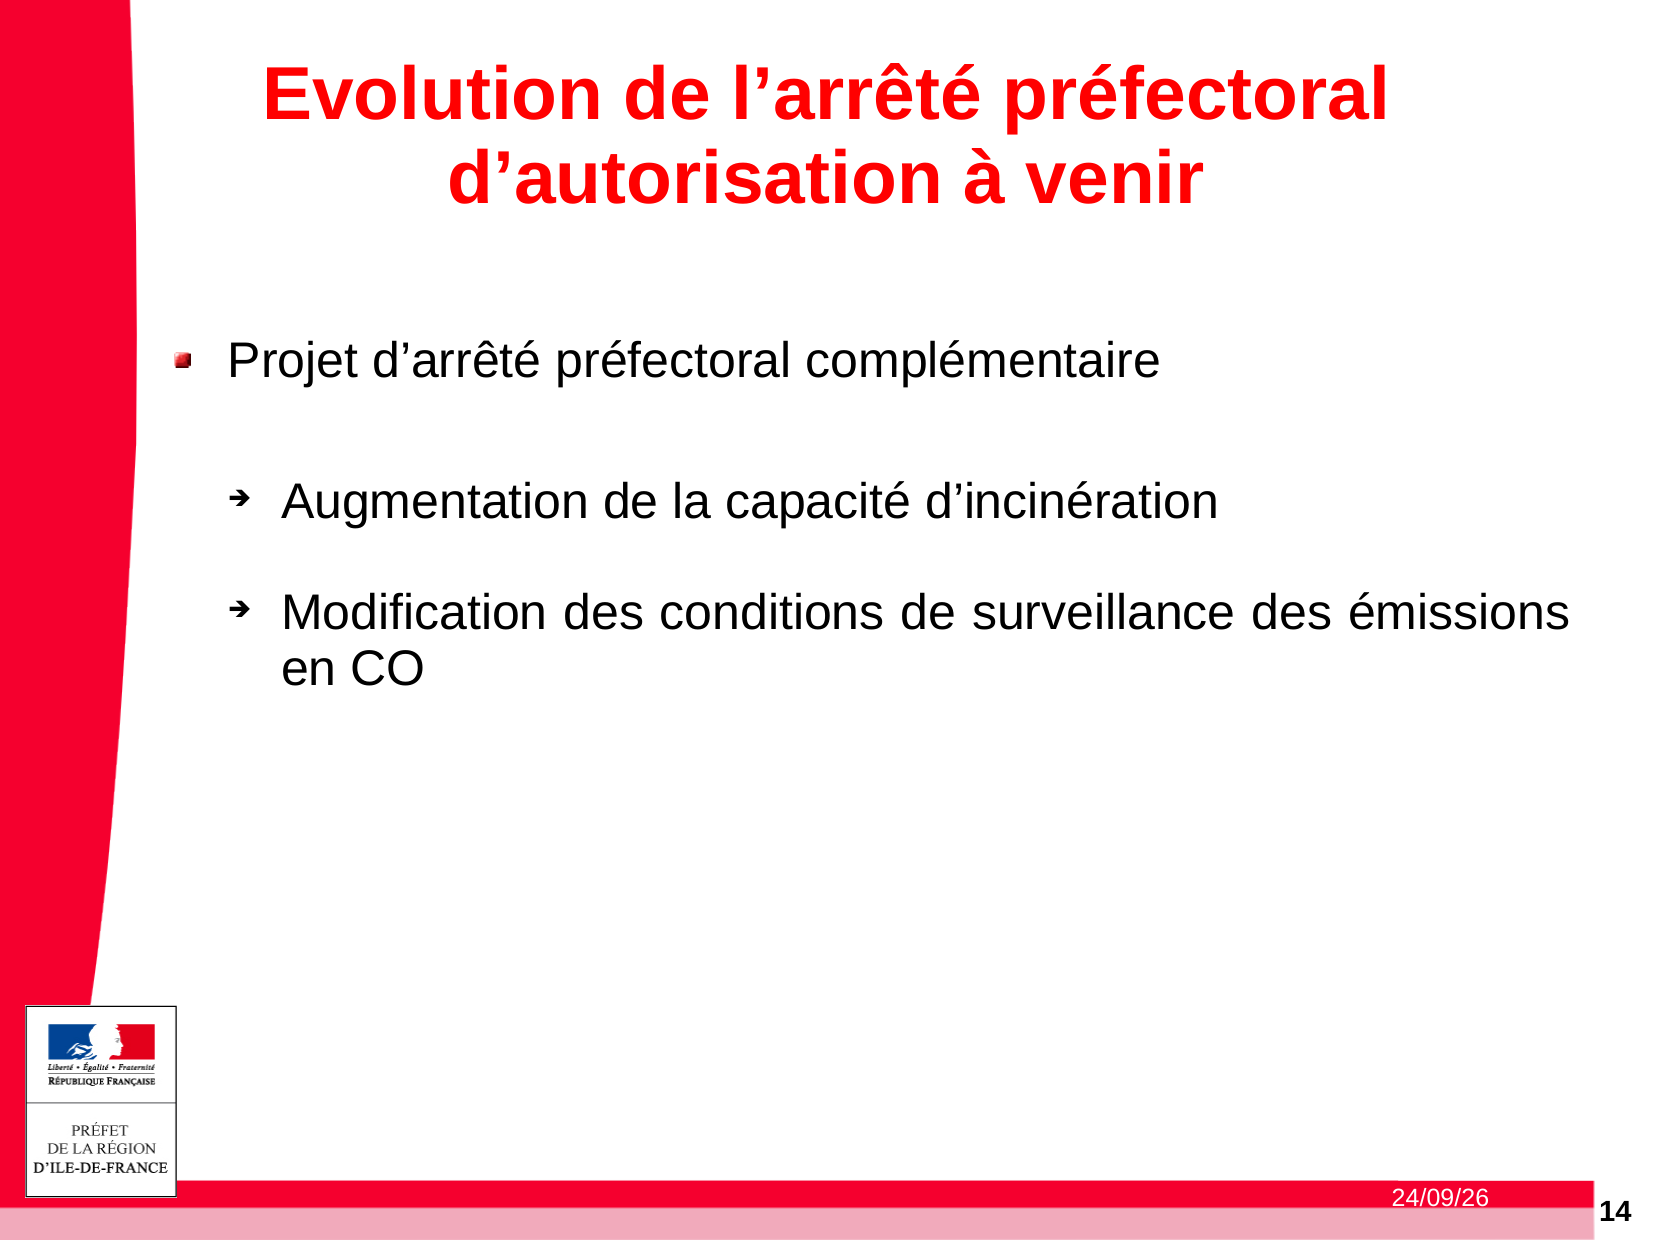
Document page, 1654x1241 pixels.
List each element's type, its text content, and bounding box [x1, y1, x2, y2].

title Evolution de l’arrêté préfectoral d’autorisation à venir [82, 49, 1571, 223]
list Projet d’arrêté préfectoral complémentaire Augmentation de la capacité d’incinération Modification des conditions de surveillance des émissions en CO [157, 246, 1571, 1066]
picture [0, 0, 1653, 1240]
